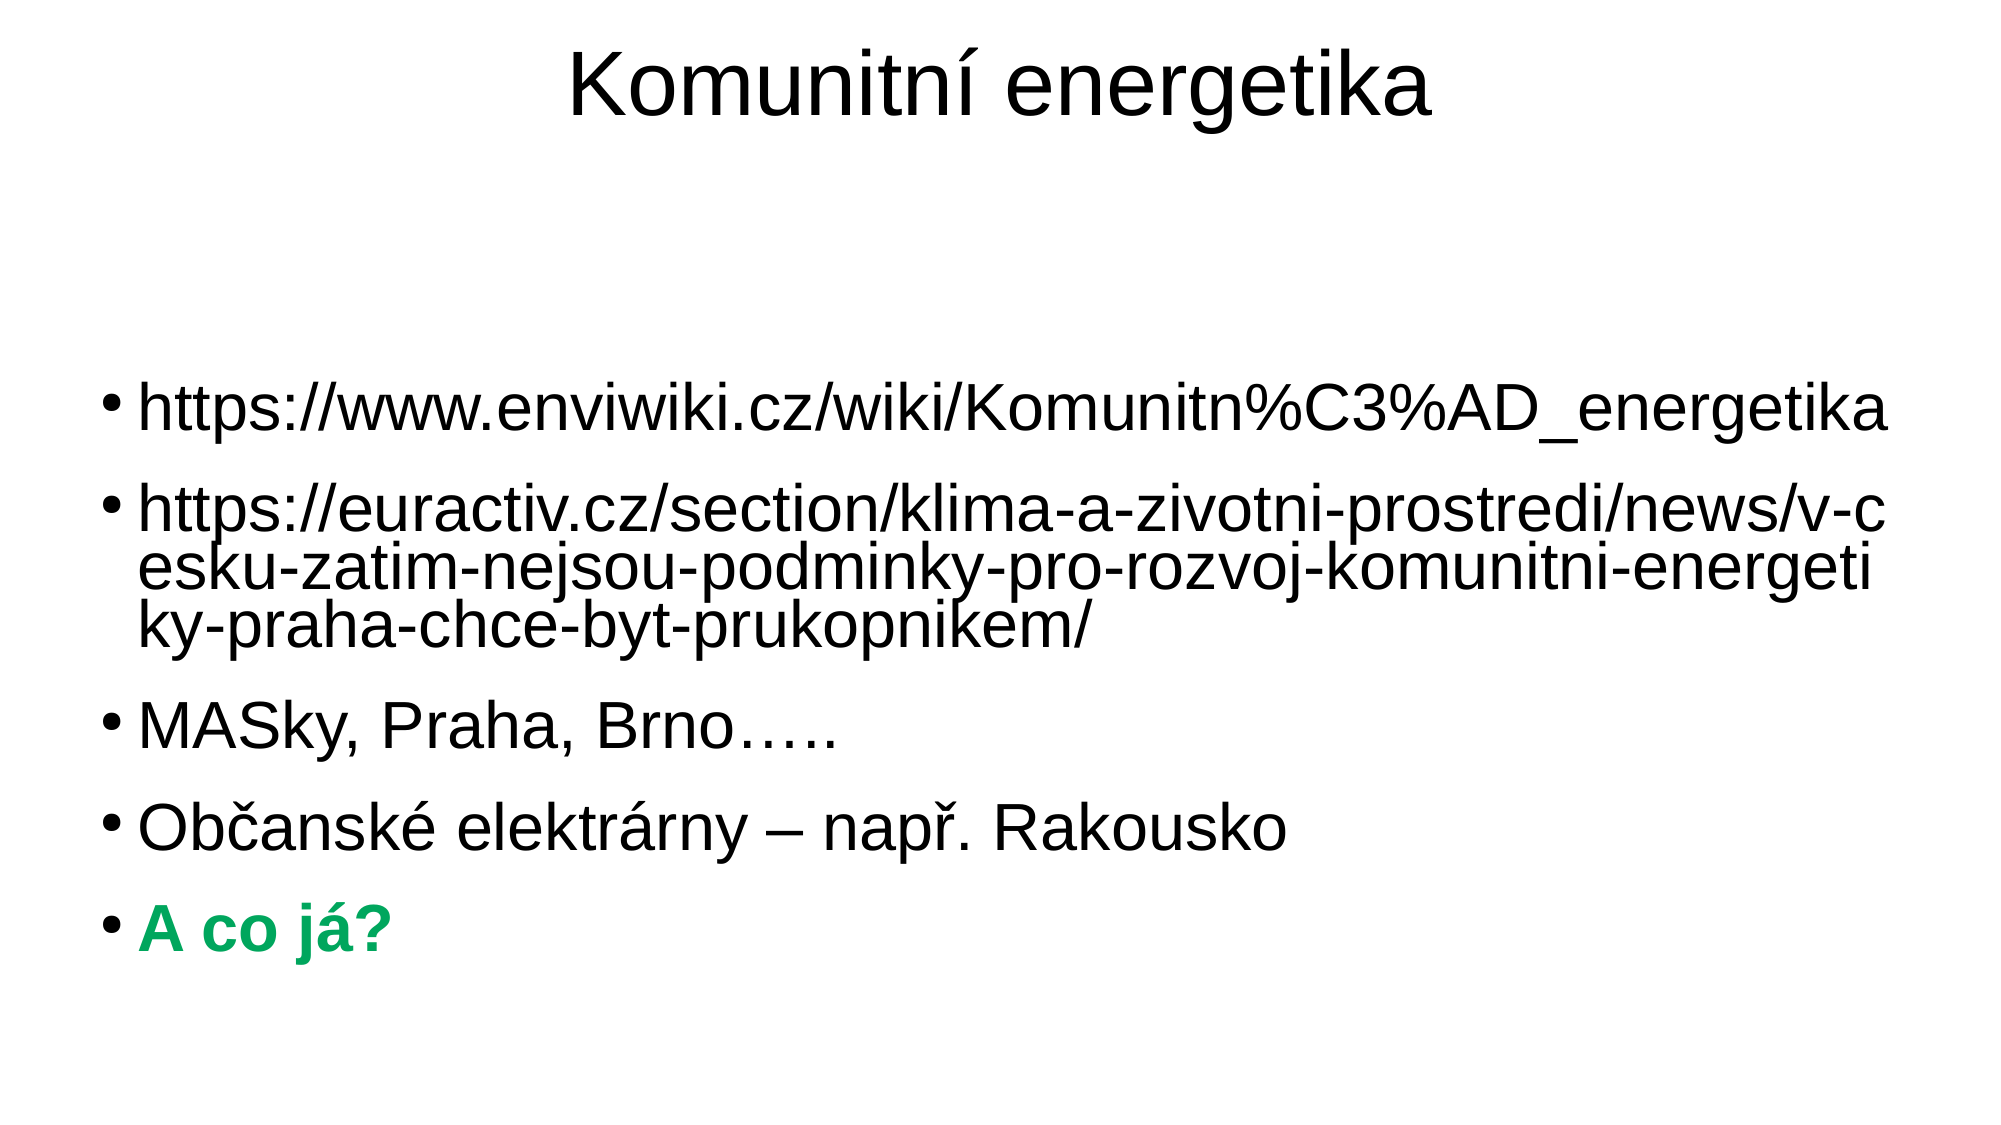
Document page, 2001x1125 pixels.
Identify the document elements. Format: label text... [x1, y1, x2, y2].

title Komunitní energetika [99, 36, 1900, 242]
list https://www.enviwiki.cz/wiki/Komunitn%C3%AD_energetika https://euractiv.cz/section/klima-a-zivotni-prostredi/news/v-cesku-zatim-nejsou-podminky-pro-rozvoj-komunitni-energetiky-praha-chce-byt-prukopnikem/ MASky, Praha, Brno….. Občanské elektrárny – např. Rakousko A co já? [99, 263, 1900, 916]
